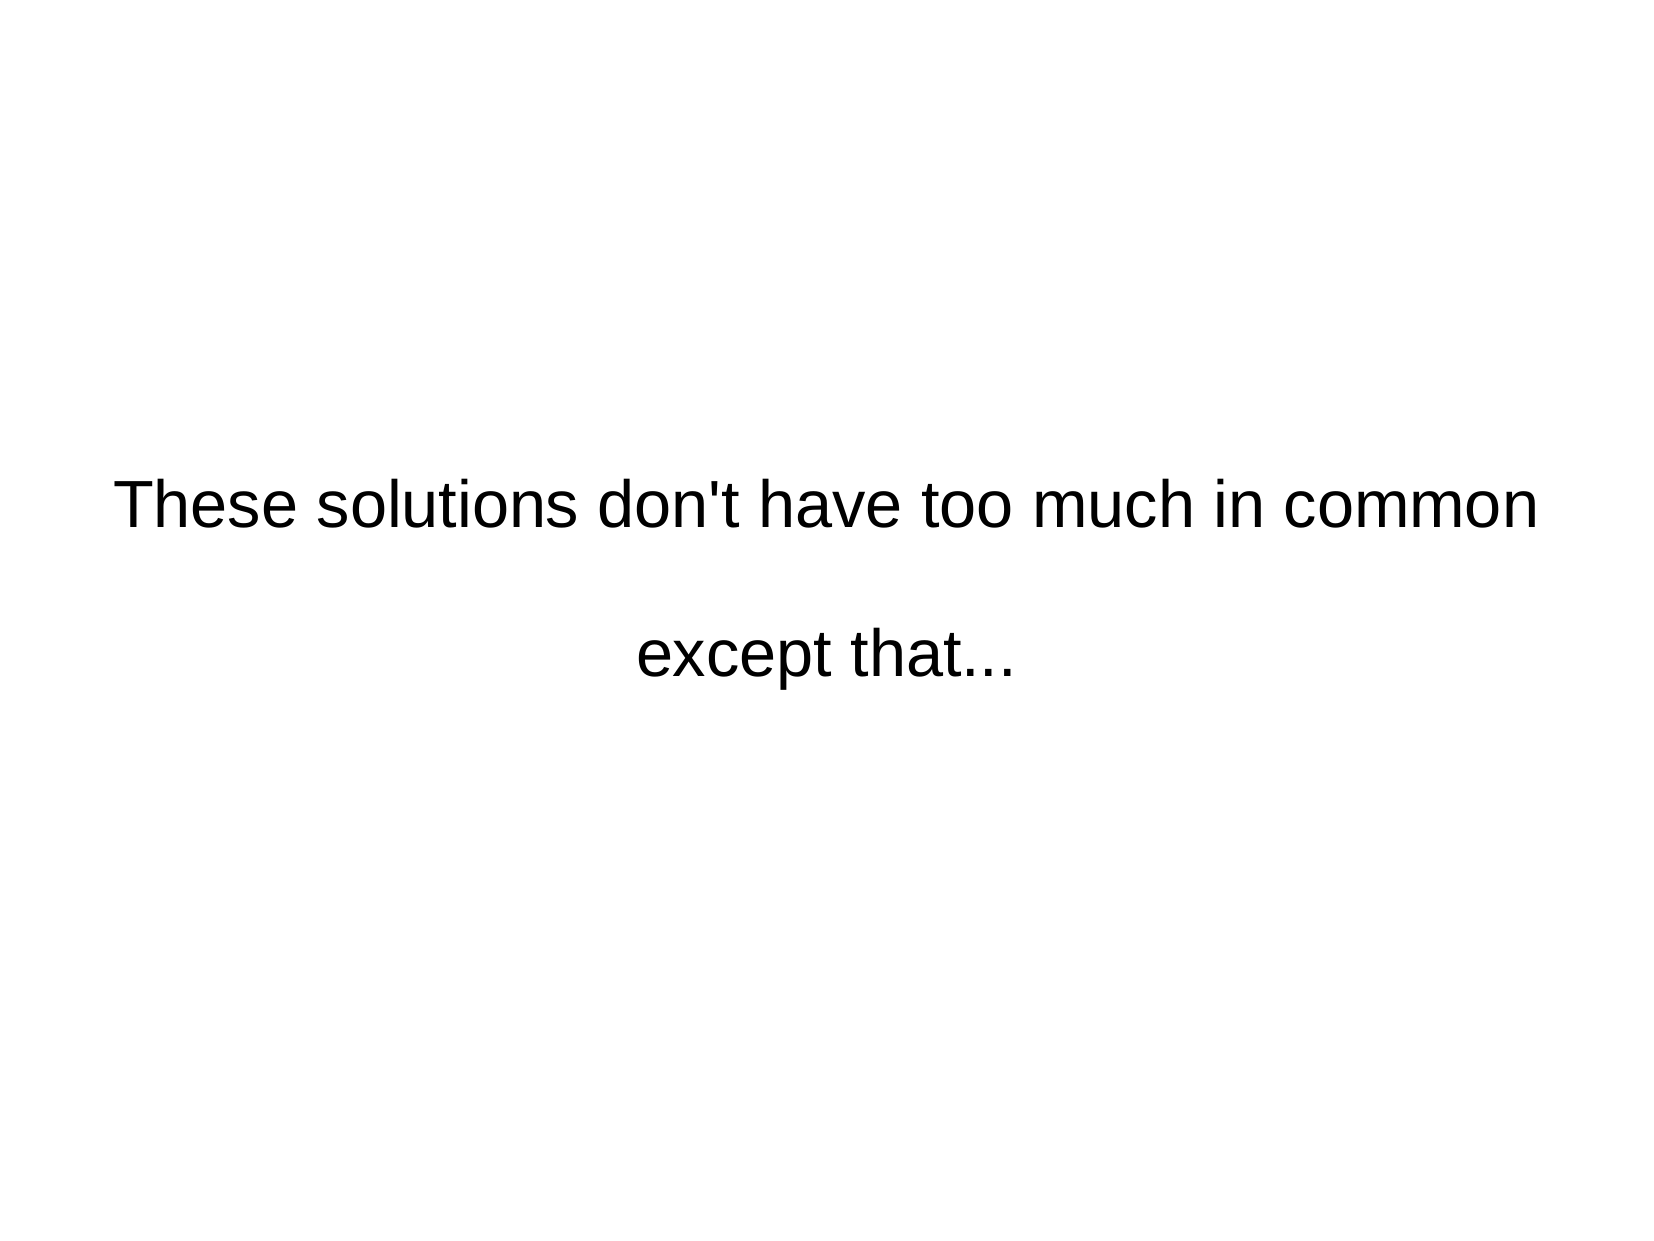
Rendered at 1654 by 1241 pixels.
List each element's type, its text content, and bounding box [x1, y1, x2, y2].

subtitle These solutions don't have too much in common except that... [82, 49, 1571, 1109]
